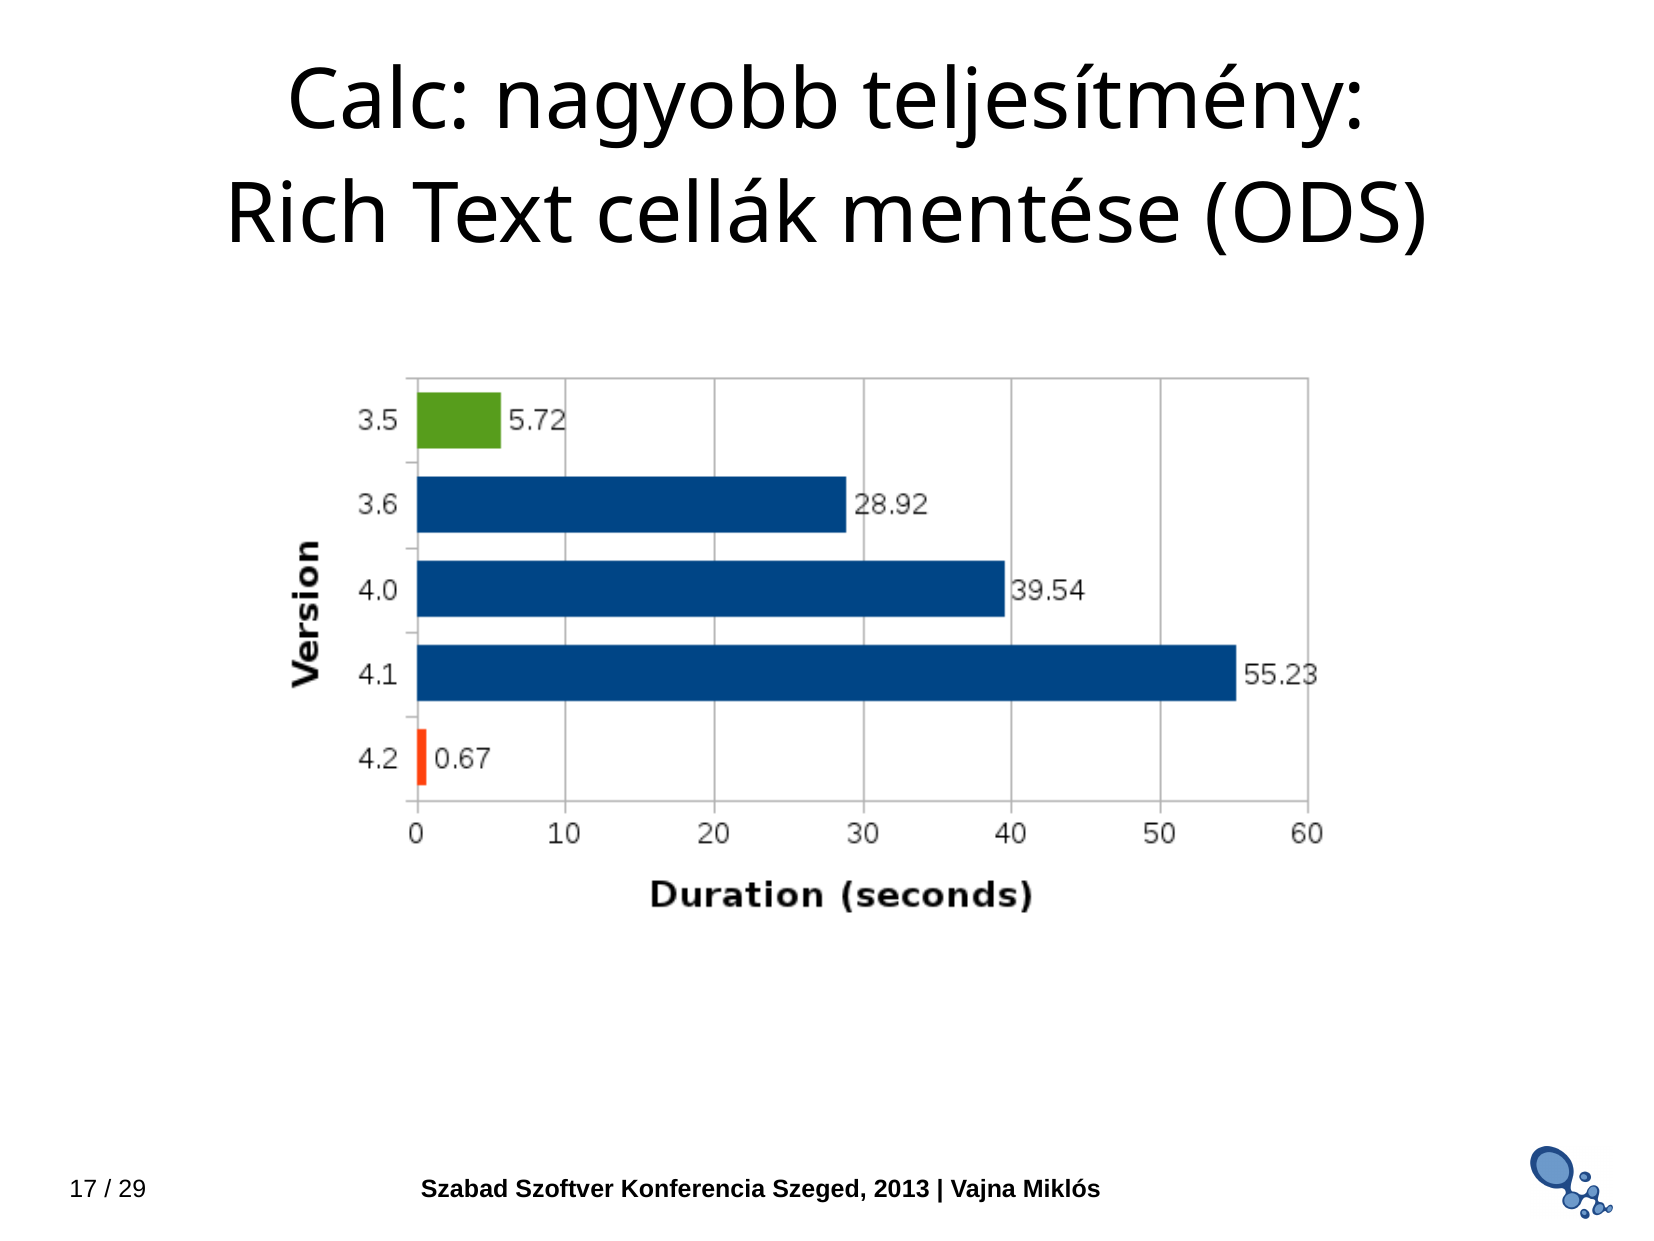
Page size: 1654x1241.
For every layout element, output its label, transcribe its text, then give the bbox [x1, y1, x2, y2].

picture [1530, 1146, 1613, 1219]
title Calc: nagyobb teljesítmény: Rich Text cellák mentése (ODS) [82, 47, 1571, 259]
picture [242, 318, 1371, 954]
